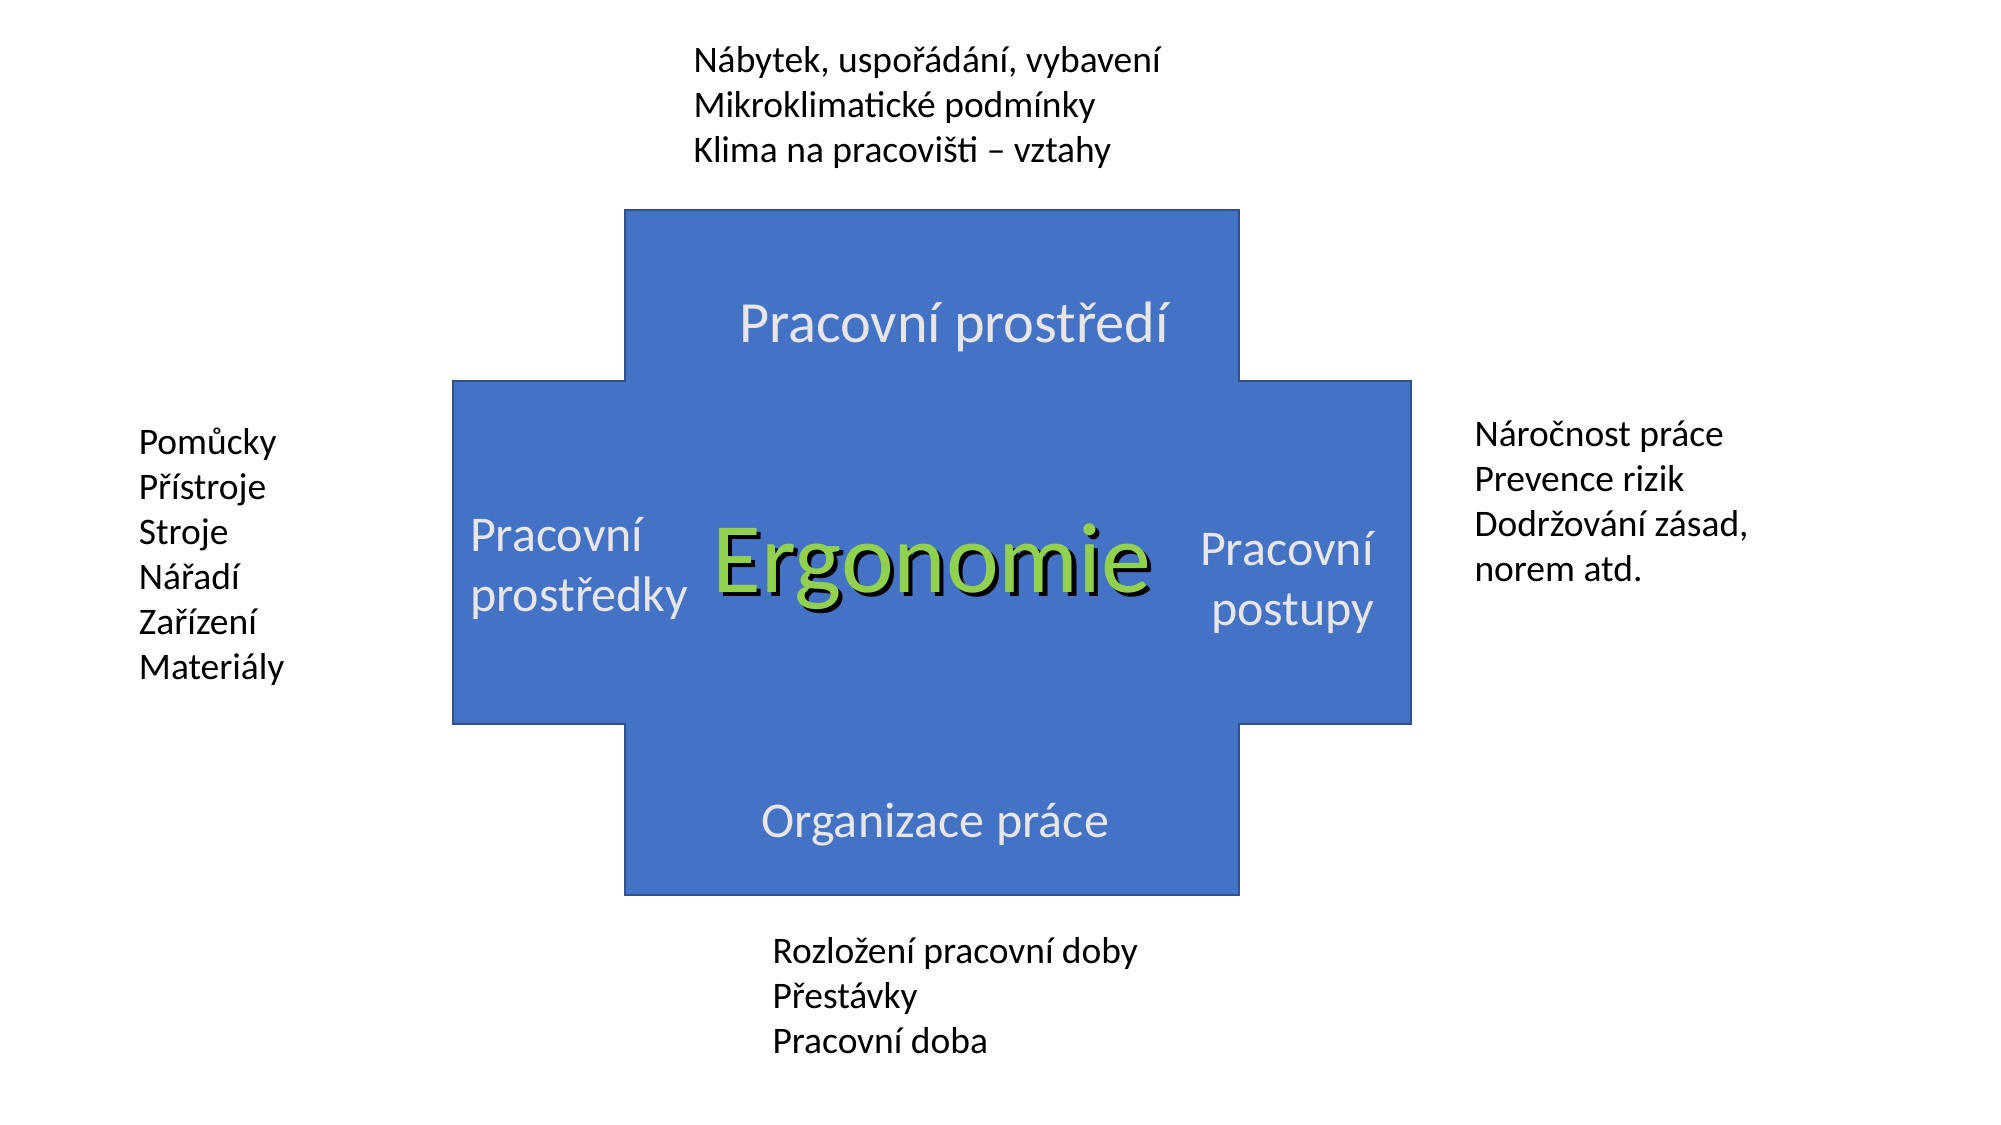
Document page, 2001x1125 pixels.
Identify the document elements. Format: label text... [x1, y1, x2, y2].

text_box Náročnost práce Prevence rizik Dodržování zásad, norem atd. [1459, 401, 1789, 644]
text_box Rozložení pracovní doby Přestávky Pracovní doba [757, 918, 1243, 1070]
text_box Pracovní prostředí [707, 276, 1201, 363]
text_box Organizace práce [707, 780, 1175, 857]
text_box Pracovní prostředky [455, 494, 708, 631]
text_box Ergonomie [453, 209, 1411, 895]
text_box Pracovní postupy [1174, 507, 1411, 644]
text_box Nábytek, uspořádání, vybavení Mikroklimatické podmínky Klima na pracovišti – vztahy [678, 27, 1243, 225]
text_box Pomůcky Přístroje Stroje Nářadí Zařízení Materiály [123, 409, 330, 743]
